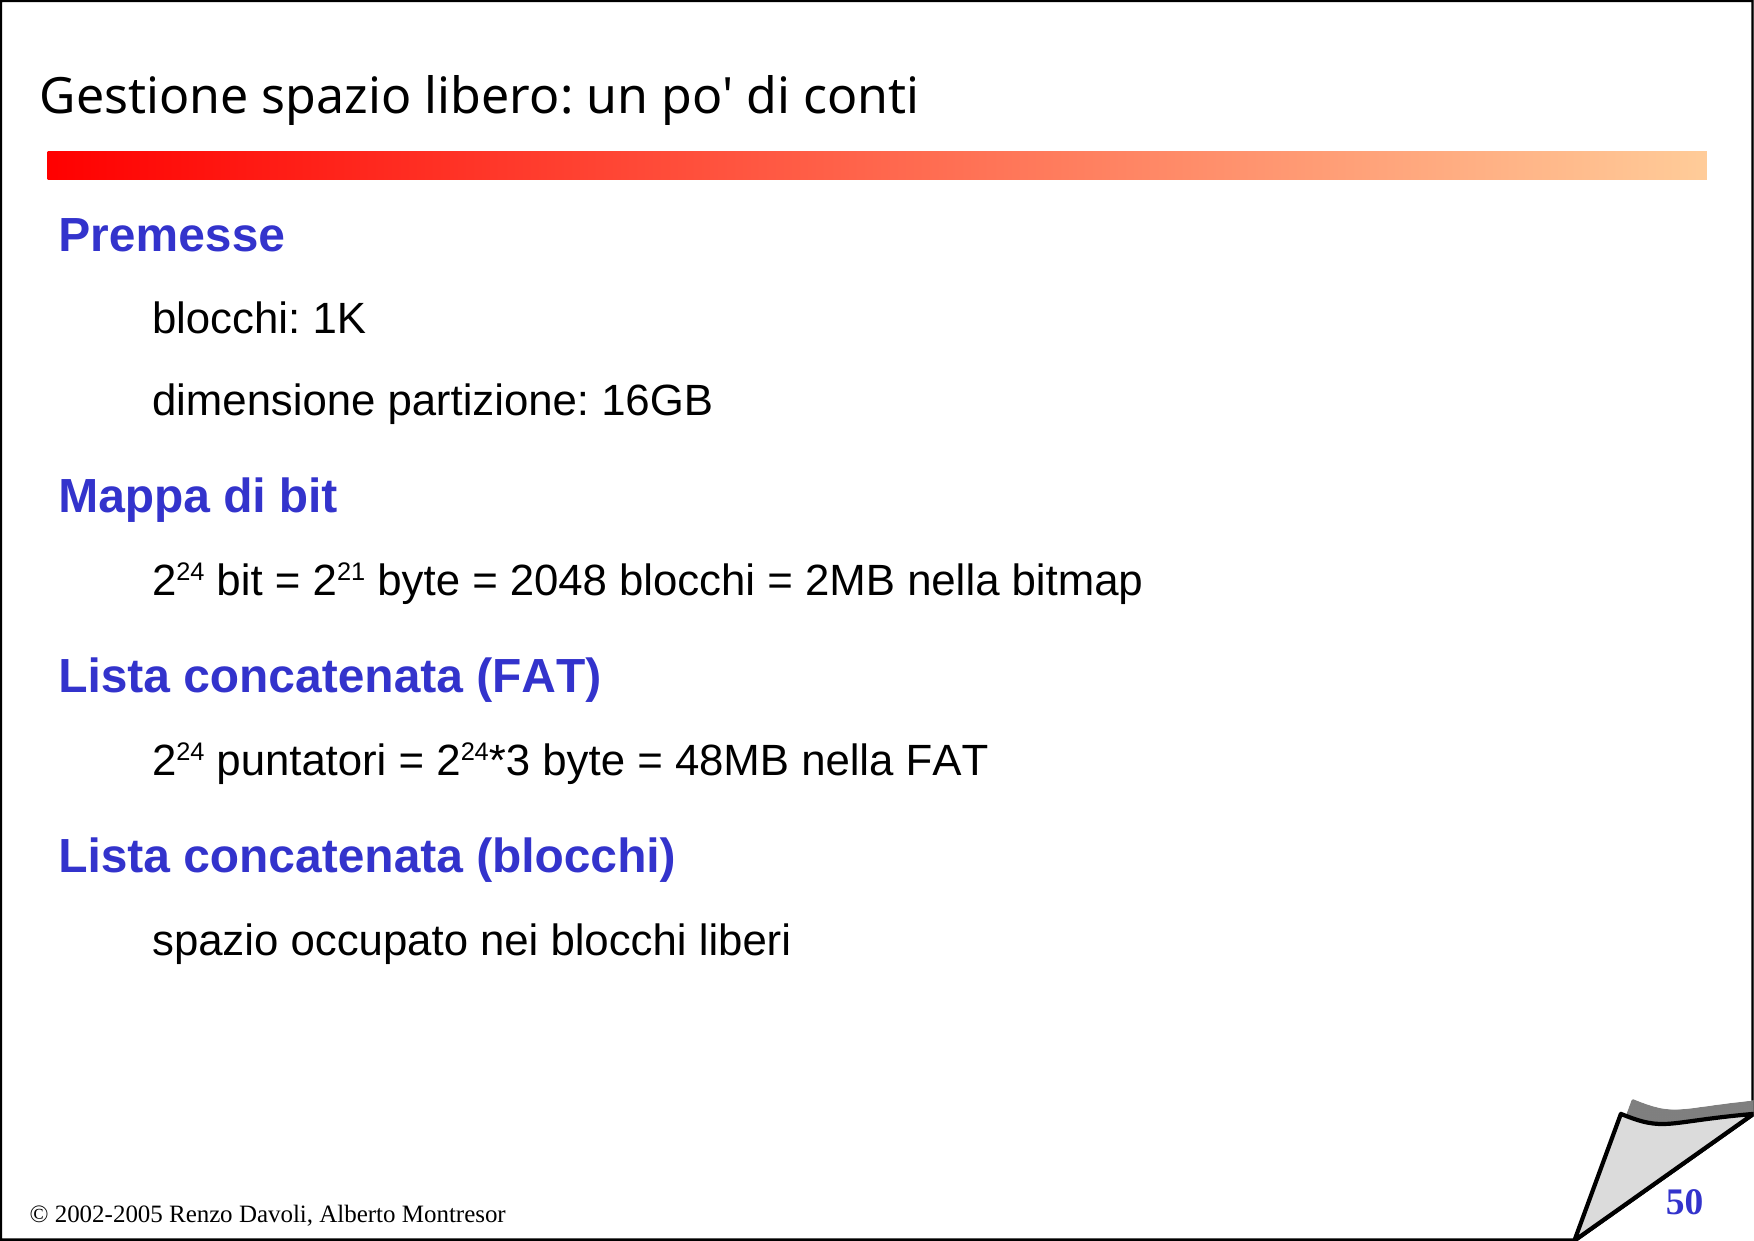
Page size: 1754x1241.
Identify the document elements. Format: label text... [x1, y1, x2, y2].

list Premesse blocchi: 1K dimensione partizione: 16GB Mappa di bit 224 bit = 221 byte = 2048 blocchi = 2MB nella bitmap Lista concatenata (FAT) 224 puntatori = 224*3 byte = 48MB nella FAT Lista concatenata (blocchi) spazio occupato nei blocchi liberi [58, 206, 1695, 1042]
text_box 6-11 [1074, 152, 1078, 179]
title Gestione spazio libero: un po' di conti [40, 49, 1713, 144]
text_box Start [1469, 152, 1474, 179]
